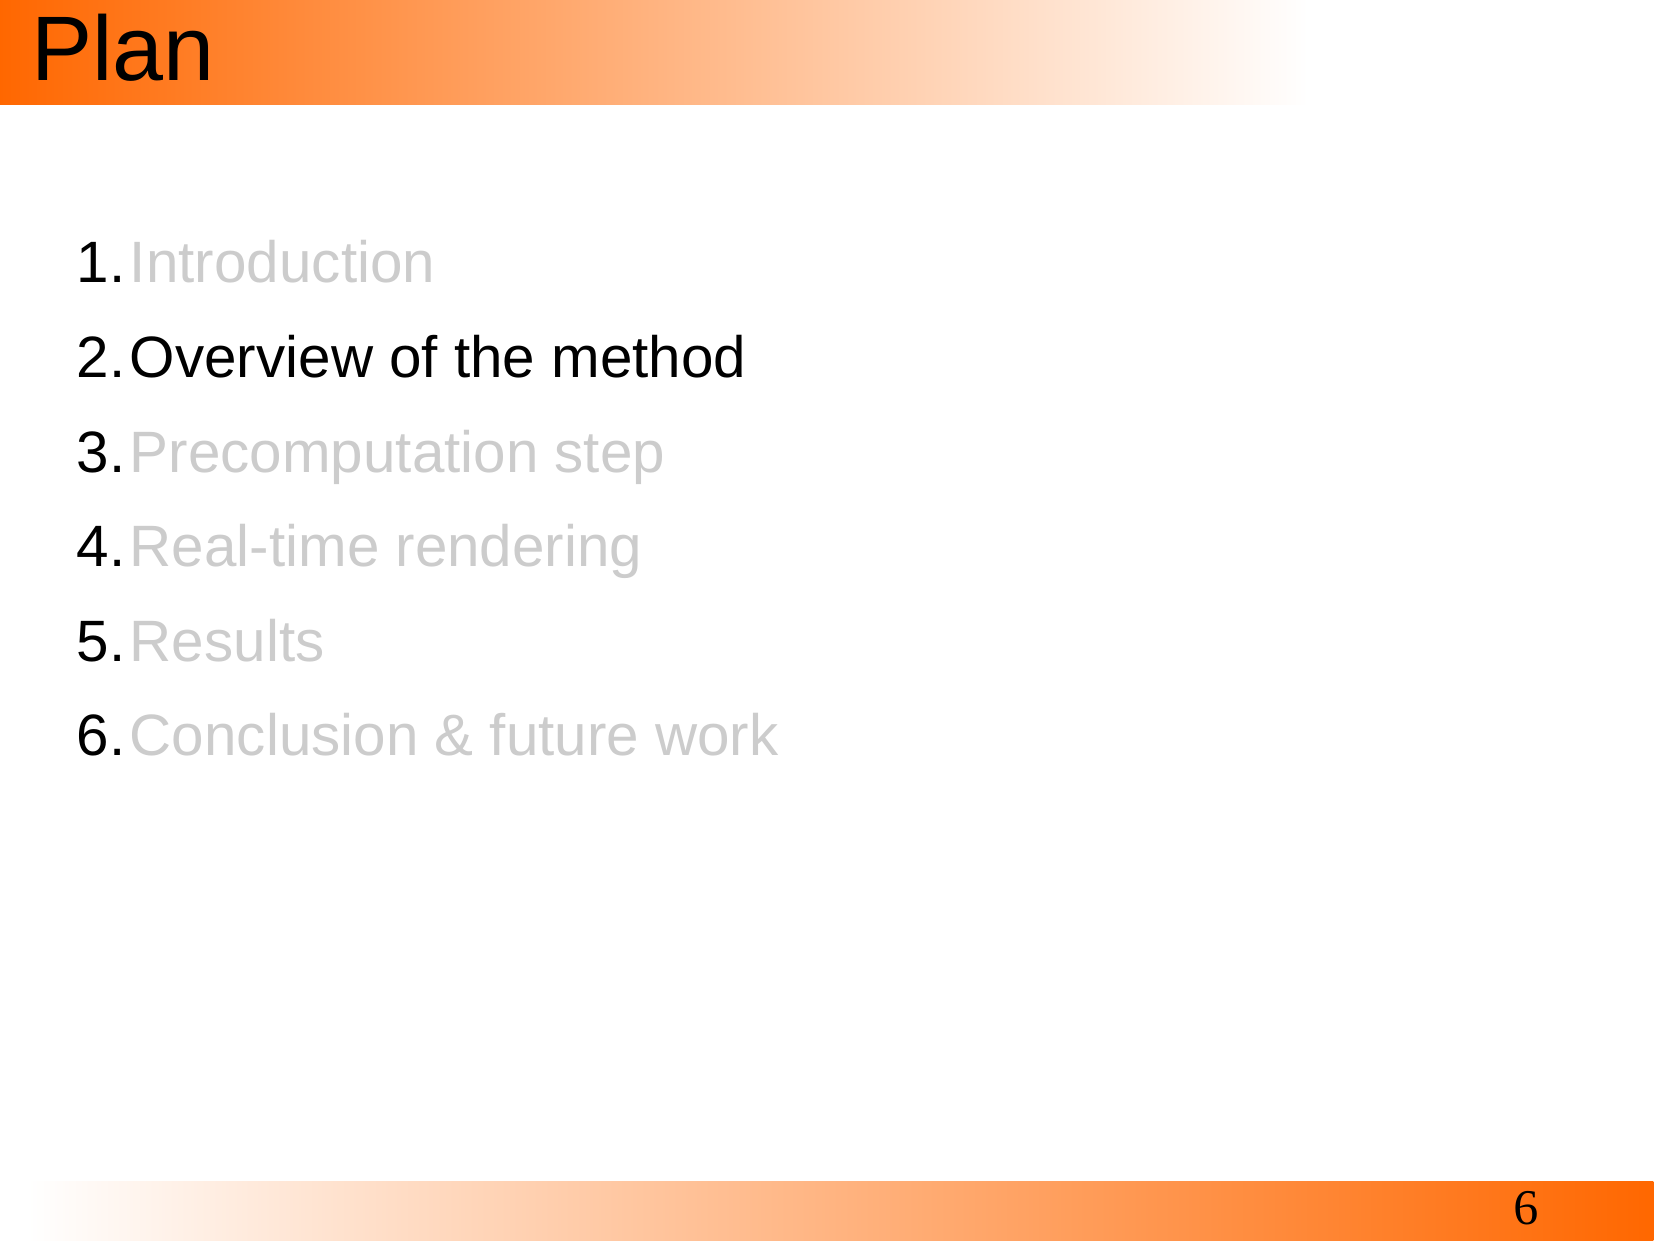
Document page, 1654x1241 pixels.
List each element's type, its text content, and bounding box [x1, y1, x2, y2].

title Plan [31, 0, 1423, 101]
list Introduction Overview of the method Precomputation step Real-time rendering Results Conclusion & future work [41, 230, 1585, 1052]
